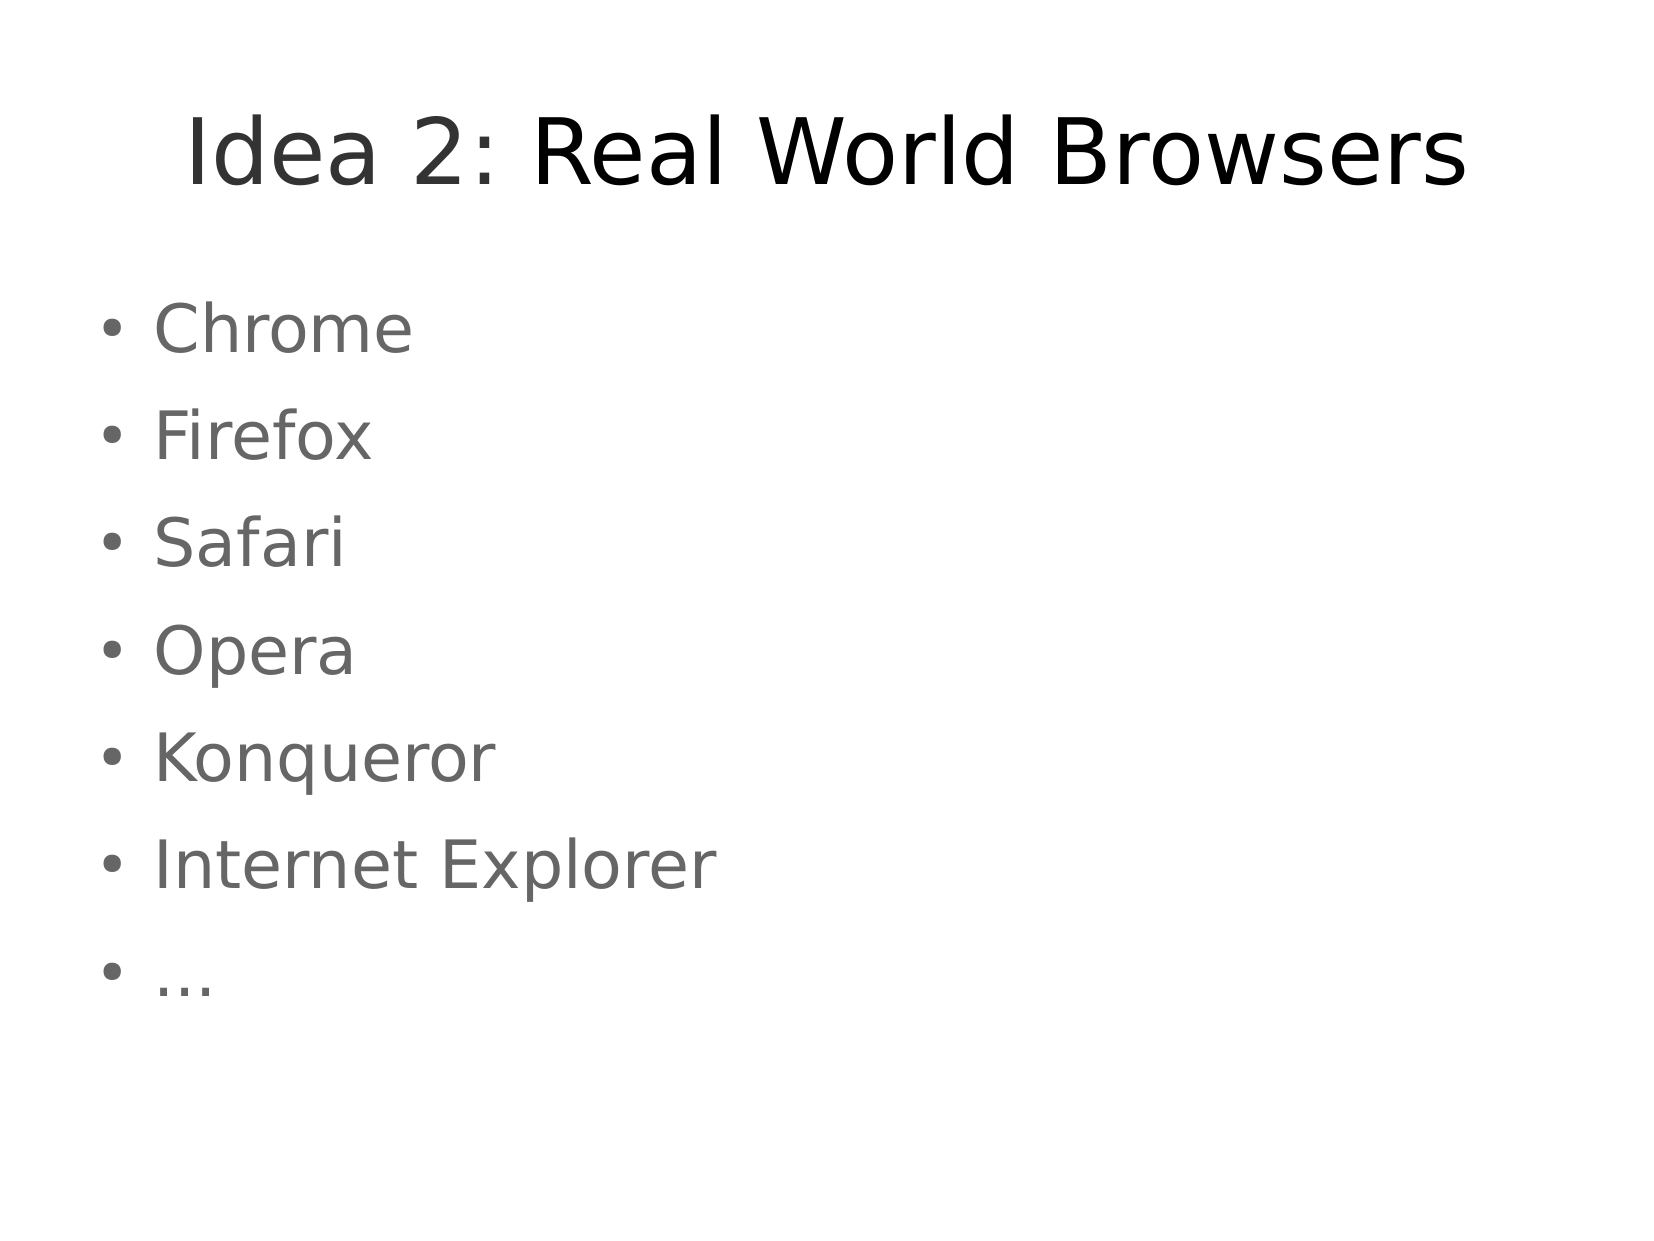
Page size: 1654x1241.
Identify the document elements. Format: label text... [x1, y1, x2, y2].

title Idea 2: Real World Browsers [82, 56, 1571, 250]
list Chrome Firefox Safari Opera Konqueror Internet Explorer ... [82, 290, 1571, 1109]
